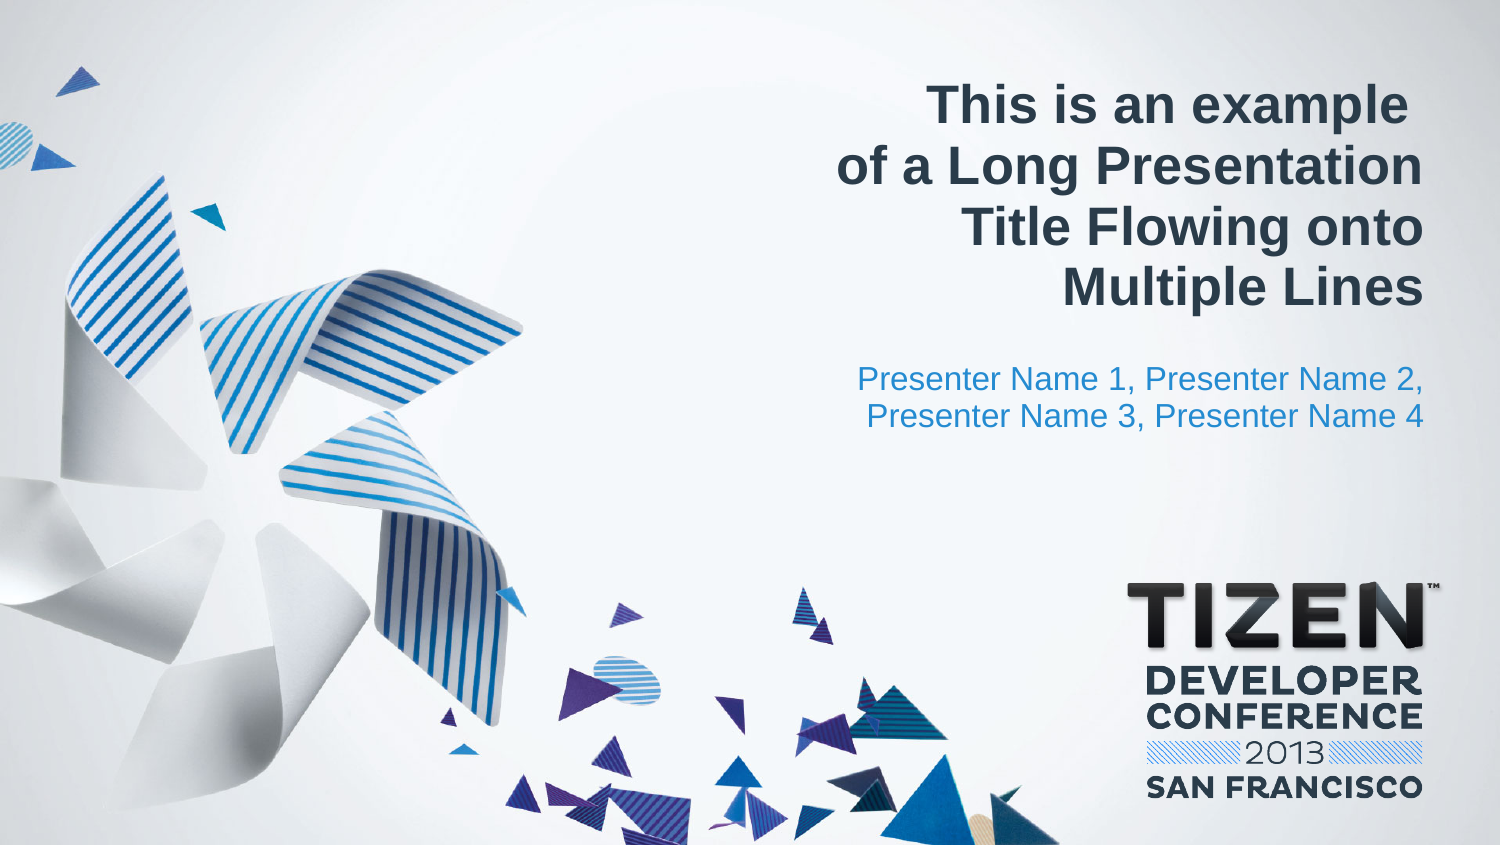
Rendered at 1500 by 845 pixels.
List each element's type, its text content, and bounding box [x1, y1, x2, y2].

list Presenter Name 1, Presenter Name 2, Presenter Name 3, Presenter Name 4 [750, 360, 1425, 556]
title This is an example of a Long Presentation Title Flowing onto Multiple Lines [750, 75, 1425, 346]
picture [0, 0, 1500, 845]
